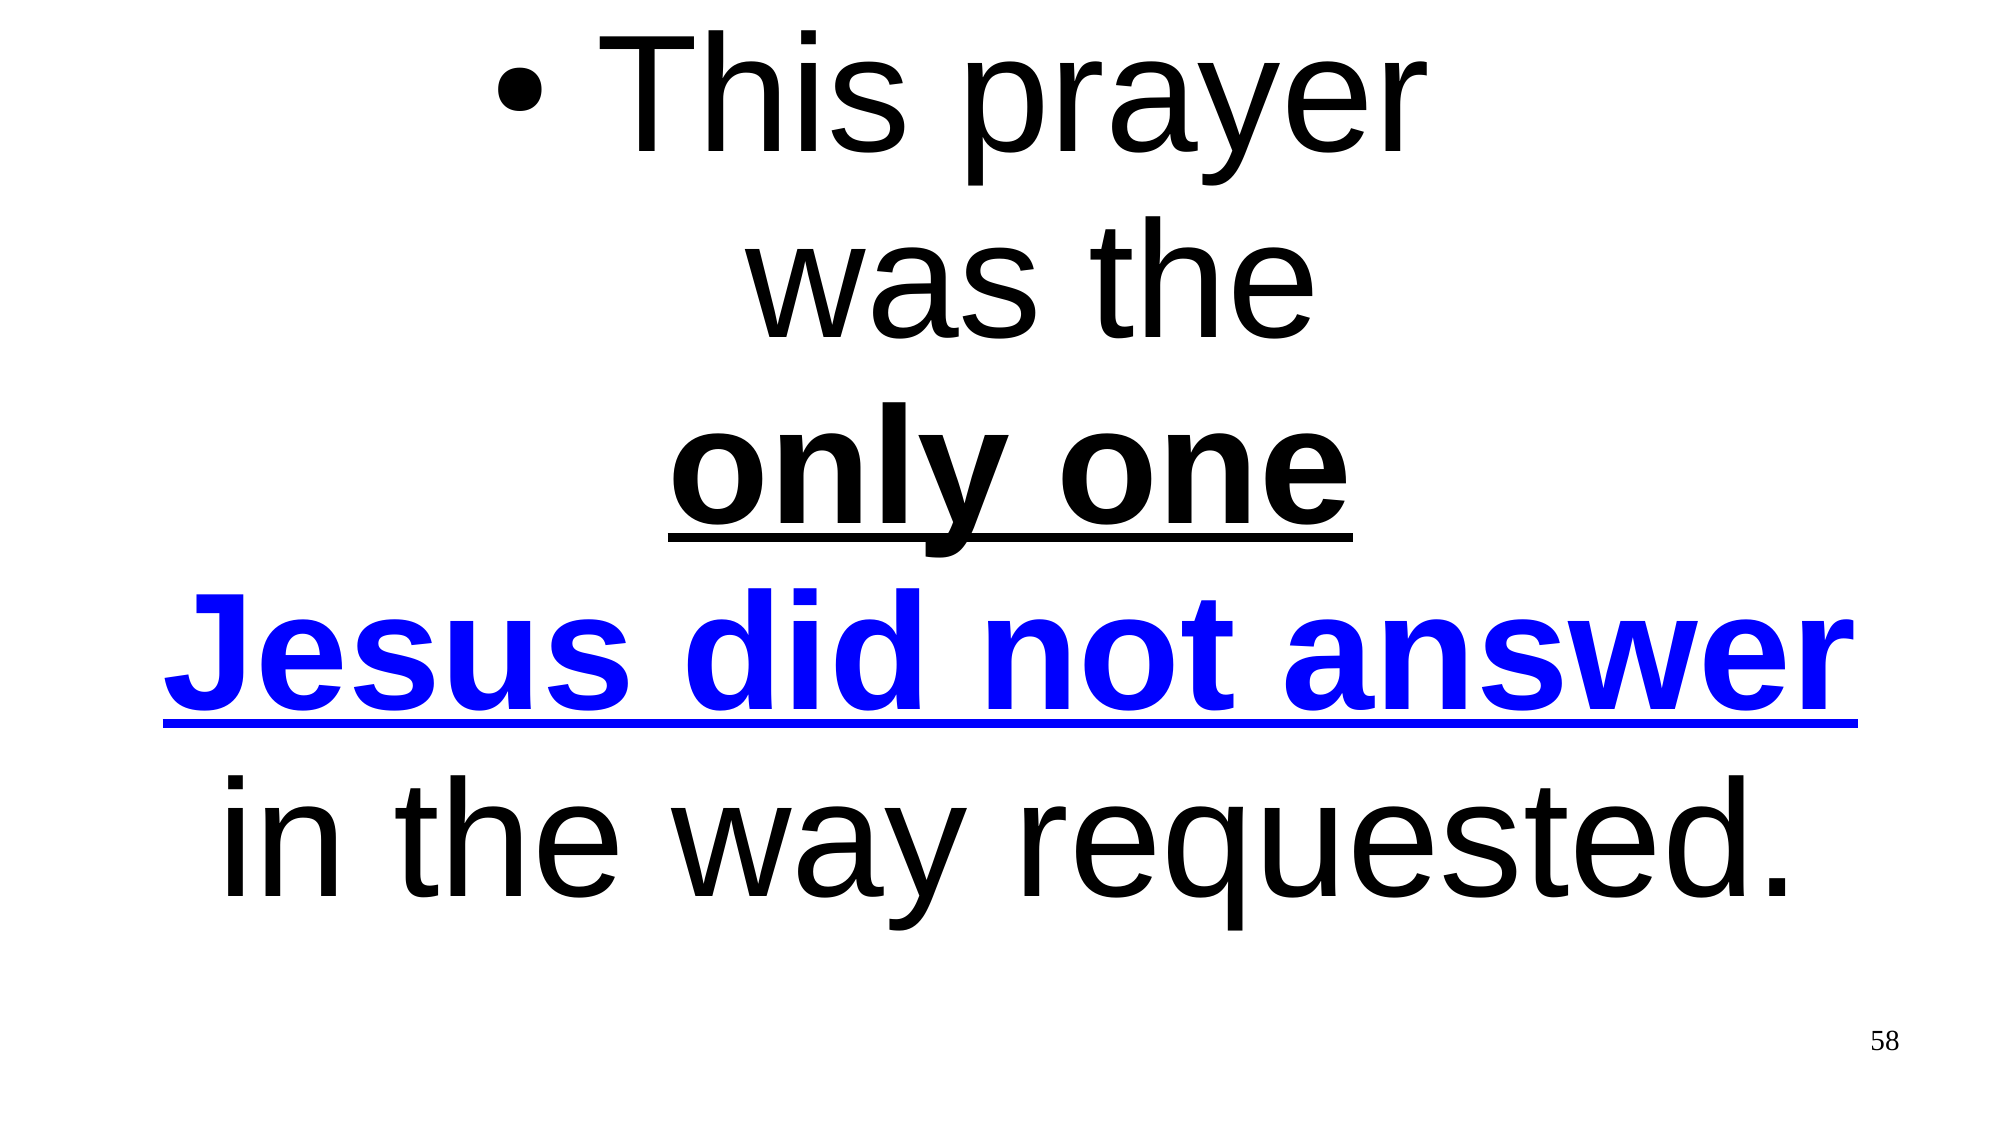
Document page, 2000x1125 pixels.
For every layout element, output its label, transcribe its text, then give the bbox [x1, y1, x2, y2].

list This prayer was the only one Jesus did not answer in the way requested. [0, 0, 1996, 1123]
